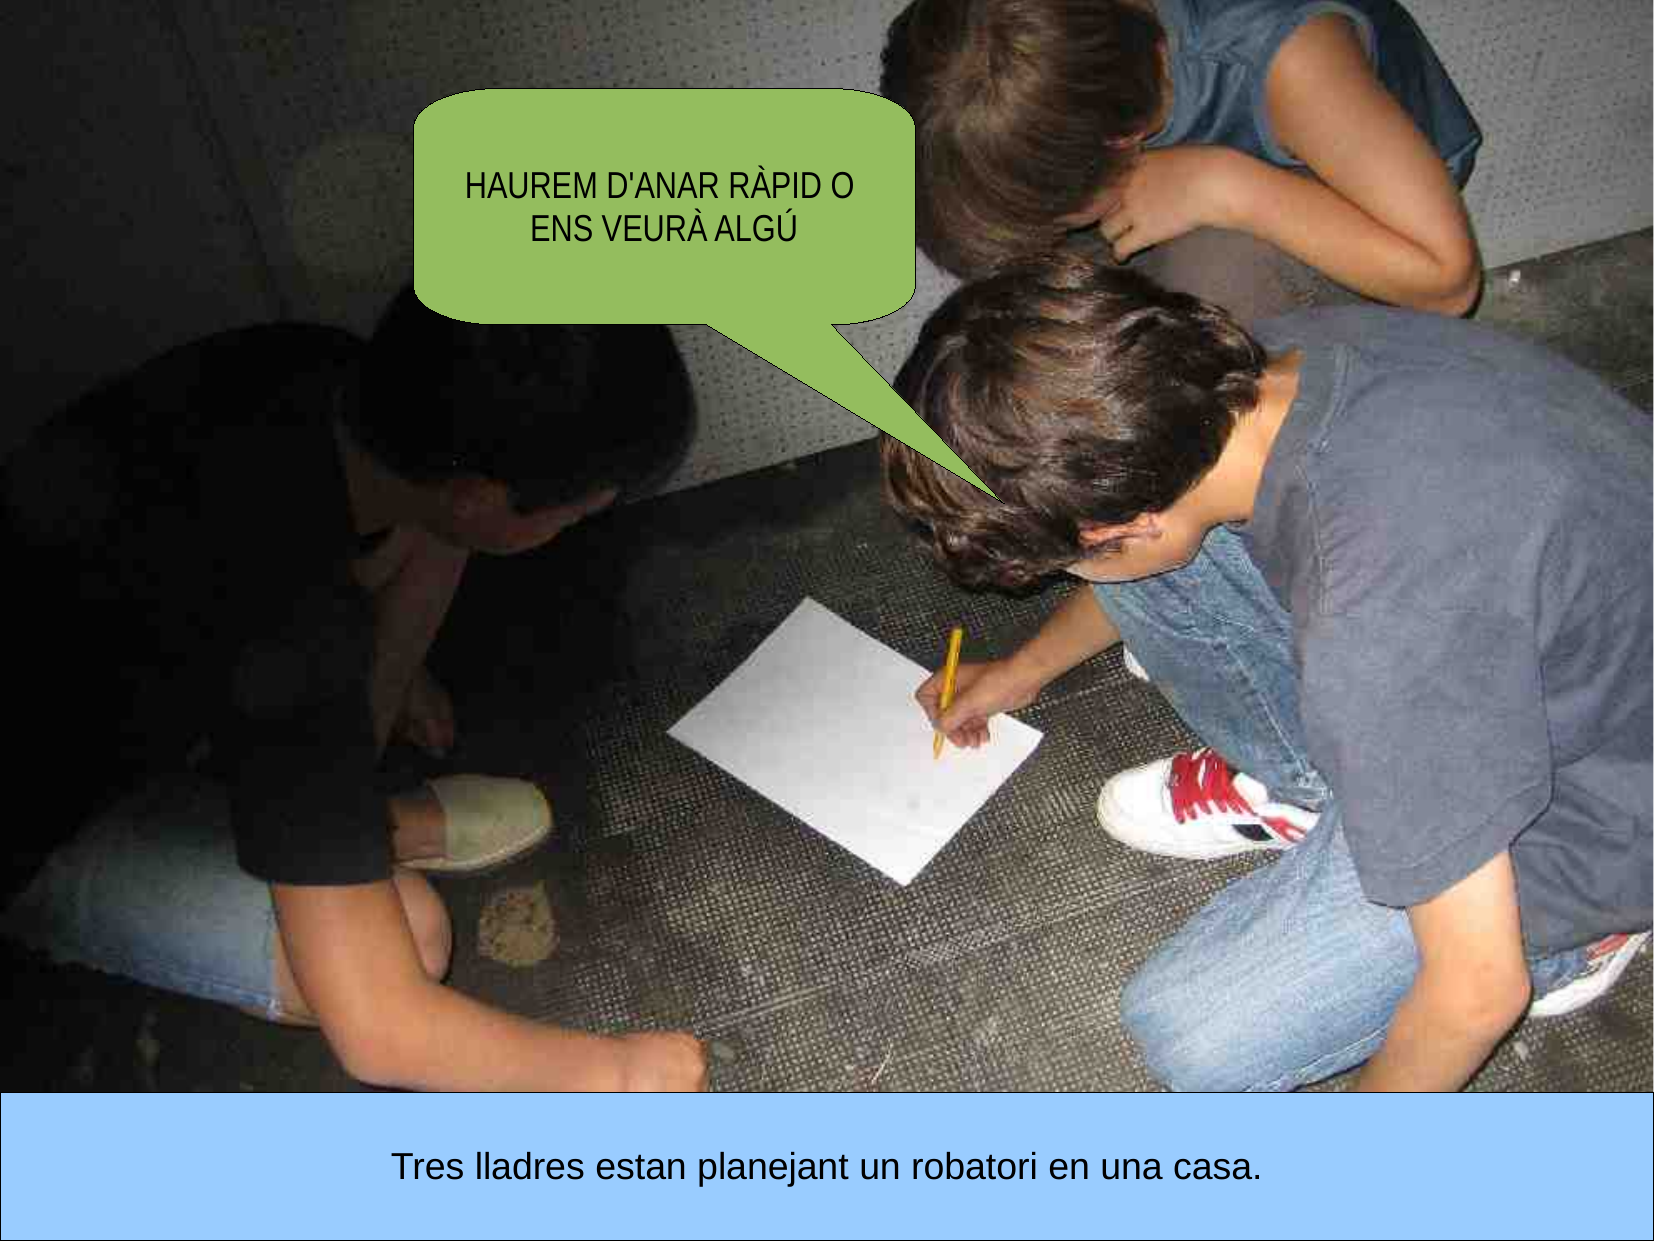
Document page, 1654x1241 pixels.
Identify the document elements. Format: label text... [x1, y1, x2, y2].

text_box Tres lladres estan planejant un robatori en una casa. [0, 1092, 1654, 1241]
text_box HAUREM D'ANAR RÀPID O ENS VEURÀ ALGÚ [413, 88, 1005, 504]
picture [0, 0, 1654, 1092]
